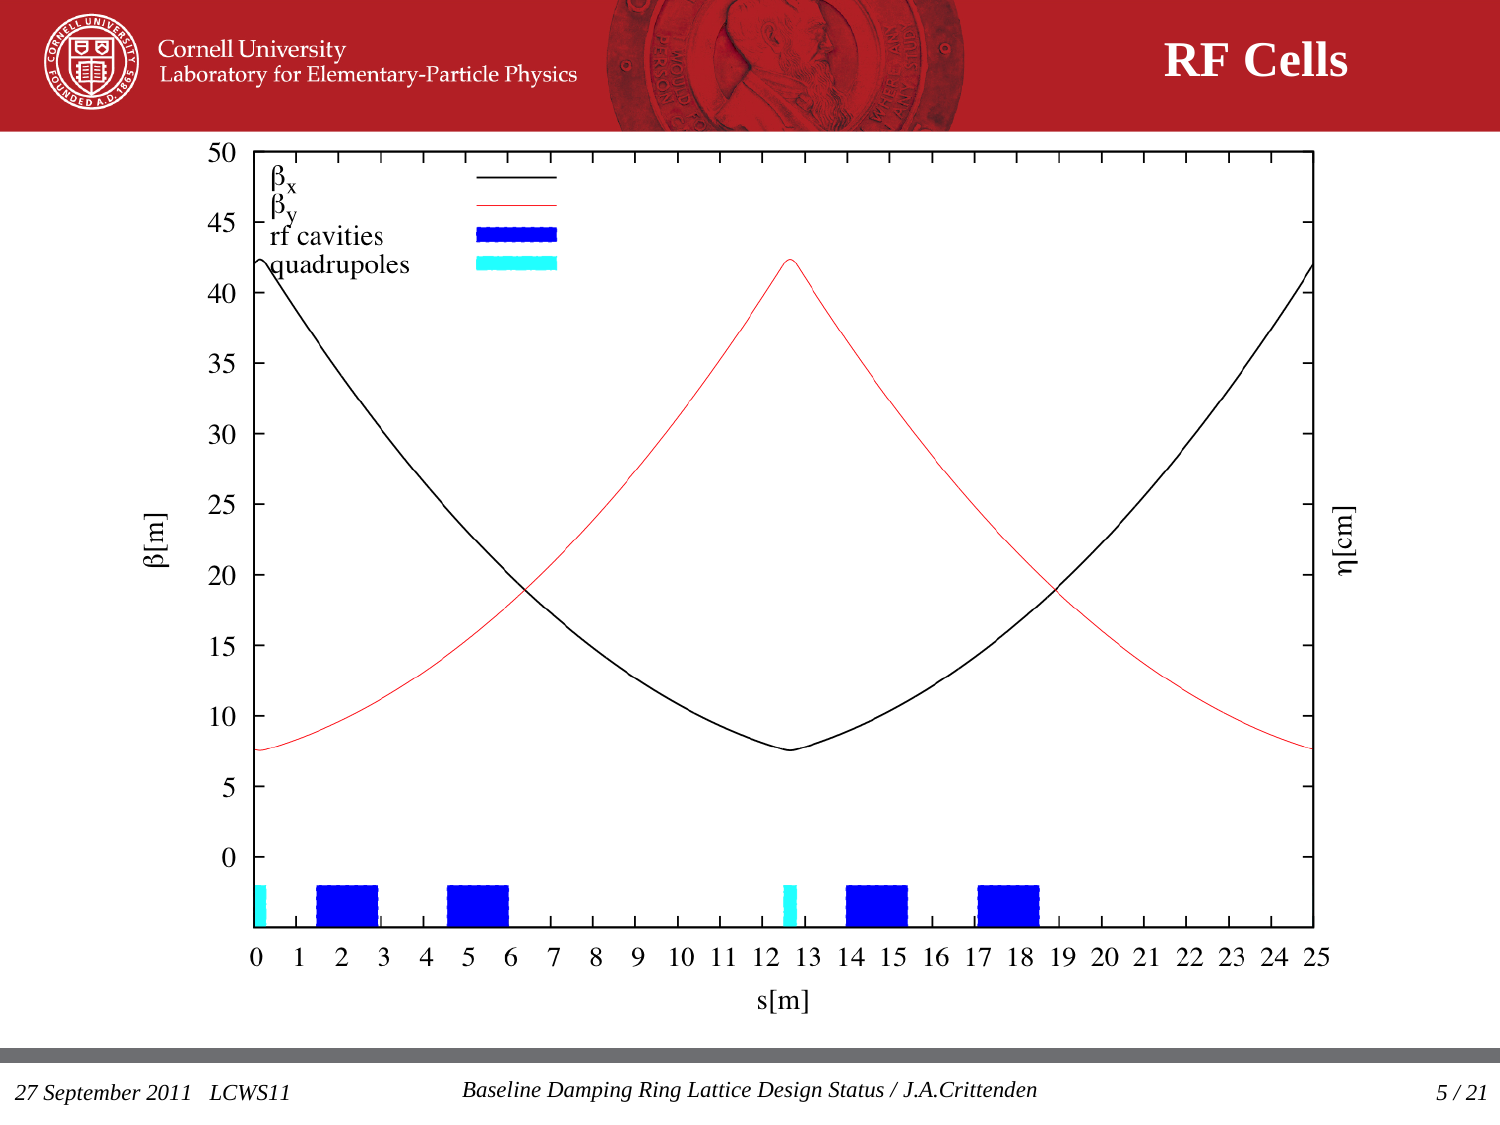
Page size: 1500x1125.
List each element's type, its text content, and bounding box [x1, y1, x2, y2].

picture [0, 0, 1500, 1024]
text_box RF Cells [1012, 0, 1500, 121]
